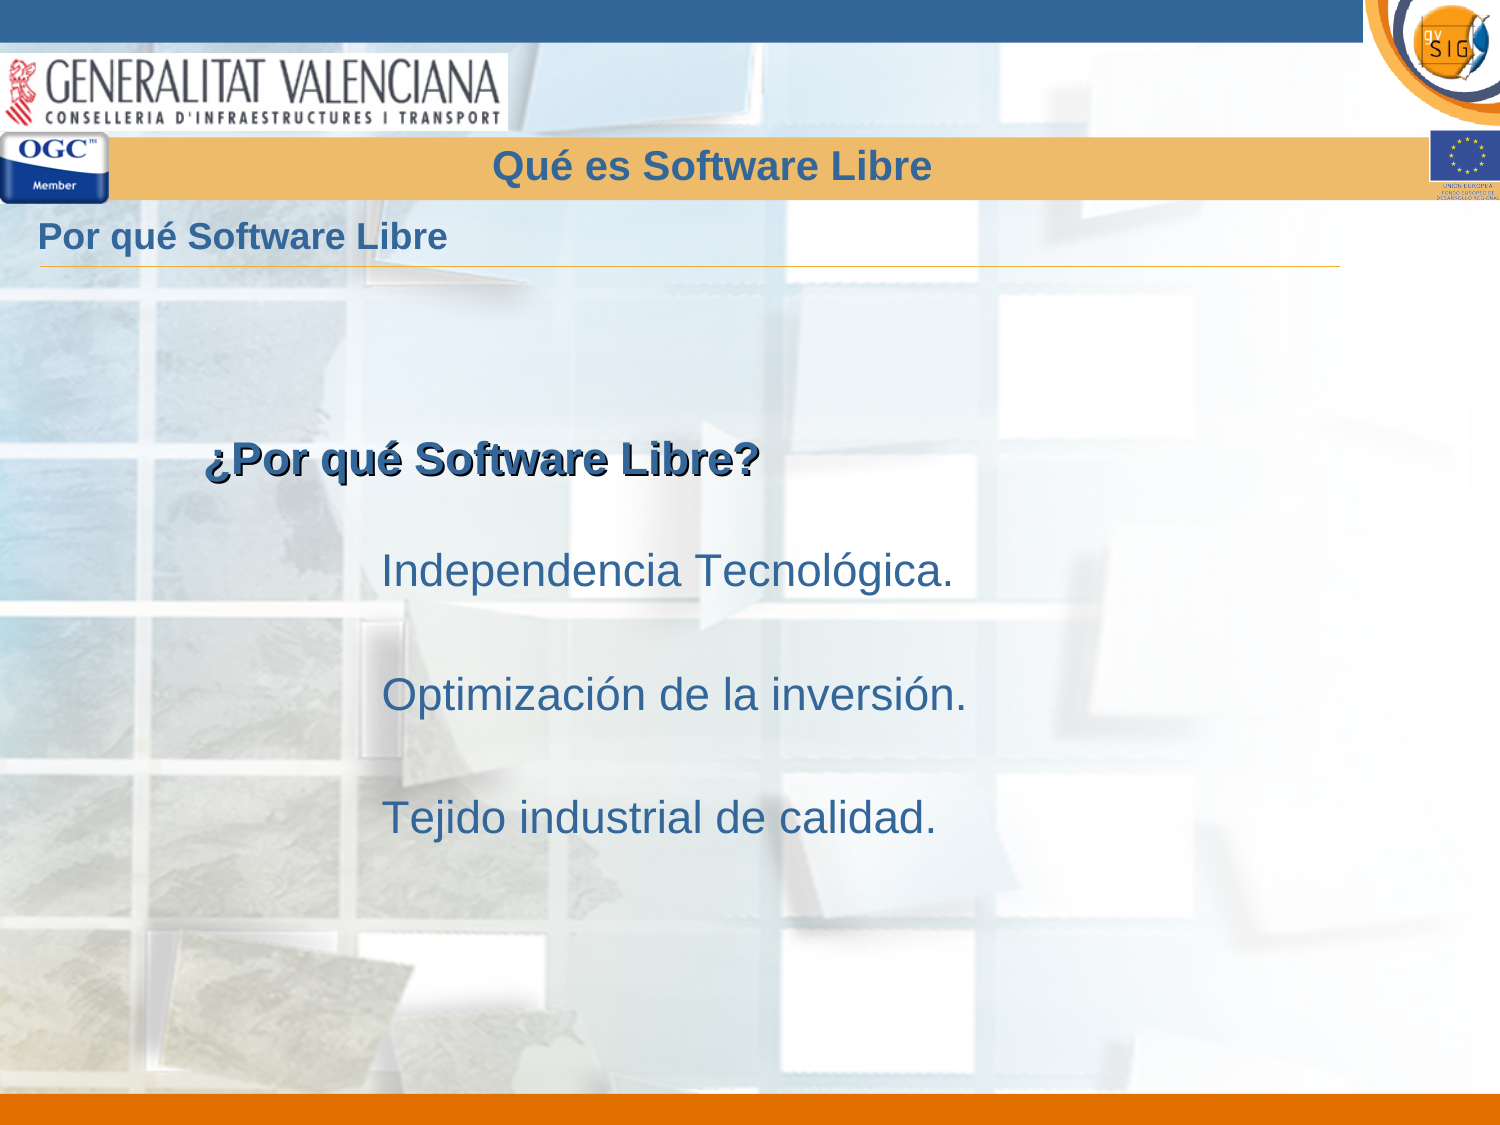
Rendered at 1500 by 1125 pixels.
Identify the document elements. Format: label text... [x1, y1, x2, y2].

text_box Qué es Software Libre [0, 137, 1426, 205]
picture [0, 53, 508, 131]
picture [1363, 0, 1500, 127]
picture [1429, 129, 1500, 200]
picture [0, 132, 109, 137]
text_box Independencia Tecnológica. Optimización de la inversión. Tejido industrial de calidad. [281, 546, 1126, 882]
text_box Por qué Software Libre [22, 210, 673, 271]
text_box ¿Por qué Software Libre? [188, 427, 839, 496]
